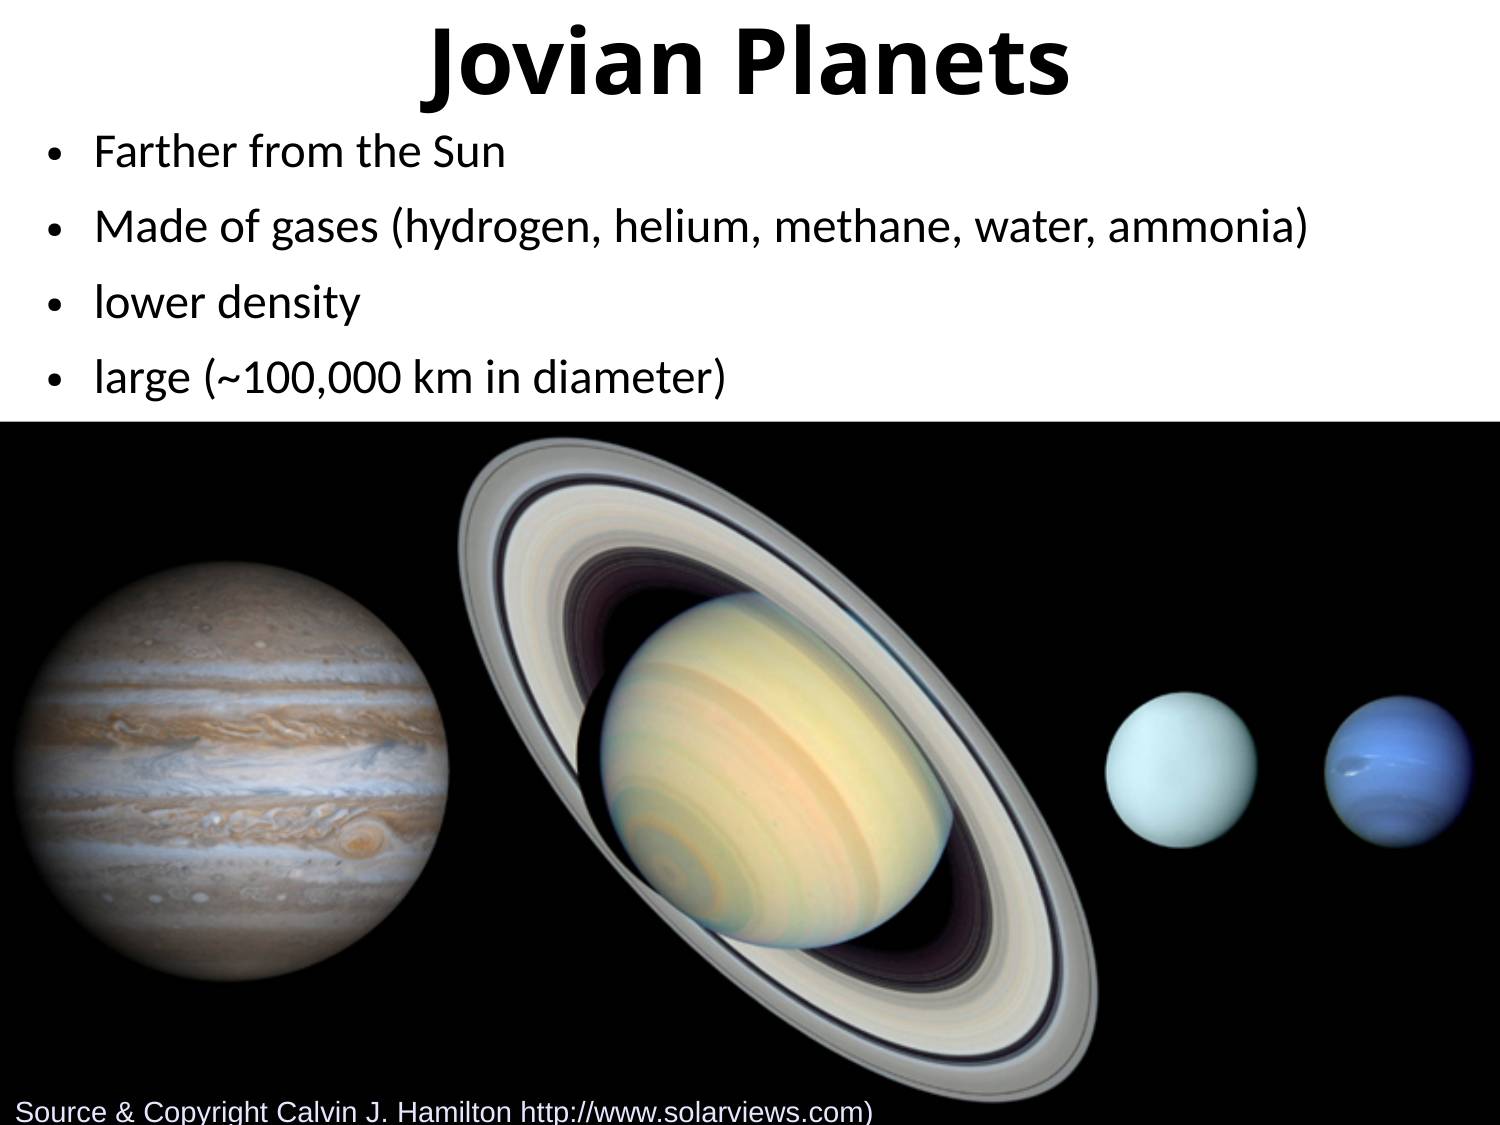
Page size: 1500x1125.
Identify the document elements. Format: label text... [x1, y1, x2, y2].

list Farther from the Sun Made of gases (hydrogen, helium, methane, water, ammonia) lower density large (~100,000 km in diameter) [30, 131, 1471, 409]
title Jovian Planets [30, 5, 1471, 113]
text_box [0, 326, 1500, 422]
picture [0, 422, 1500, 1125]
text_box Source & Copyright Calvin J. Hamilton http://www.solarviews.com) [0, 1088, 1171, 1125]
